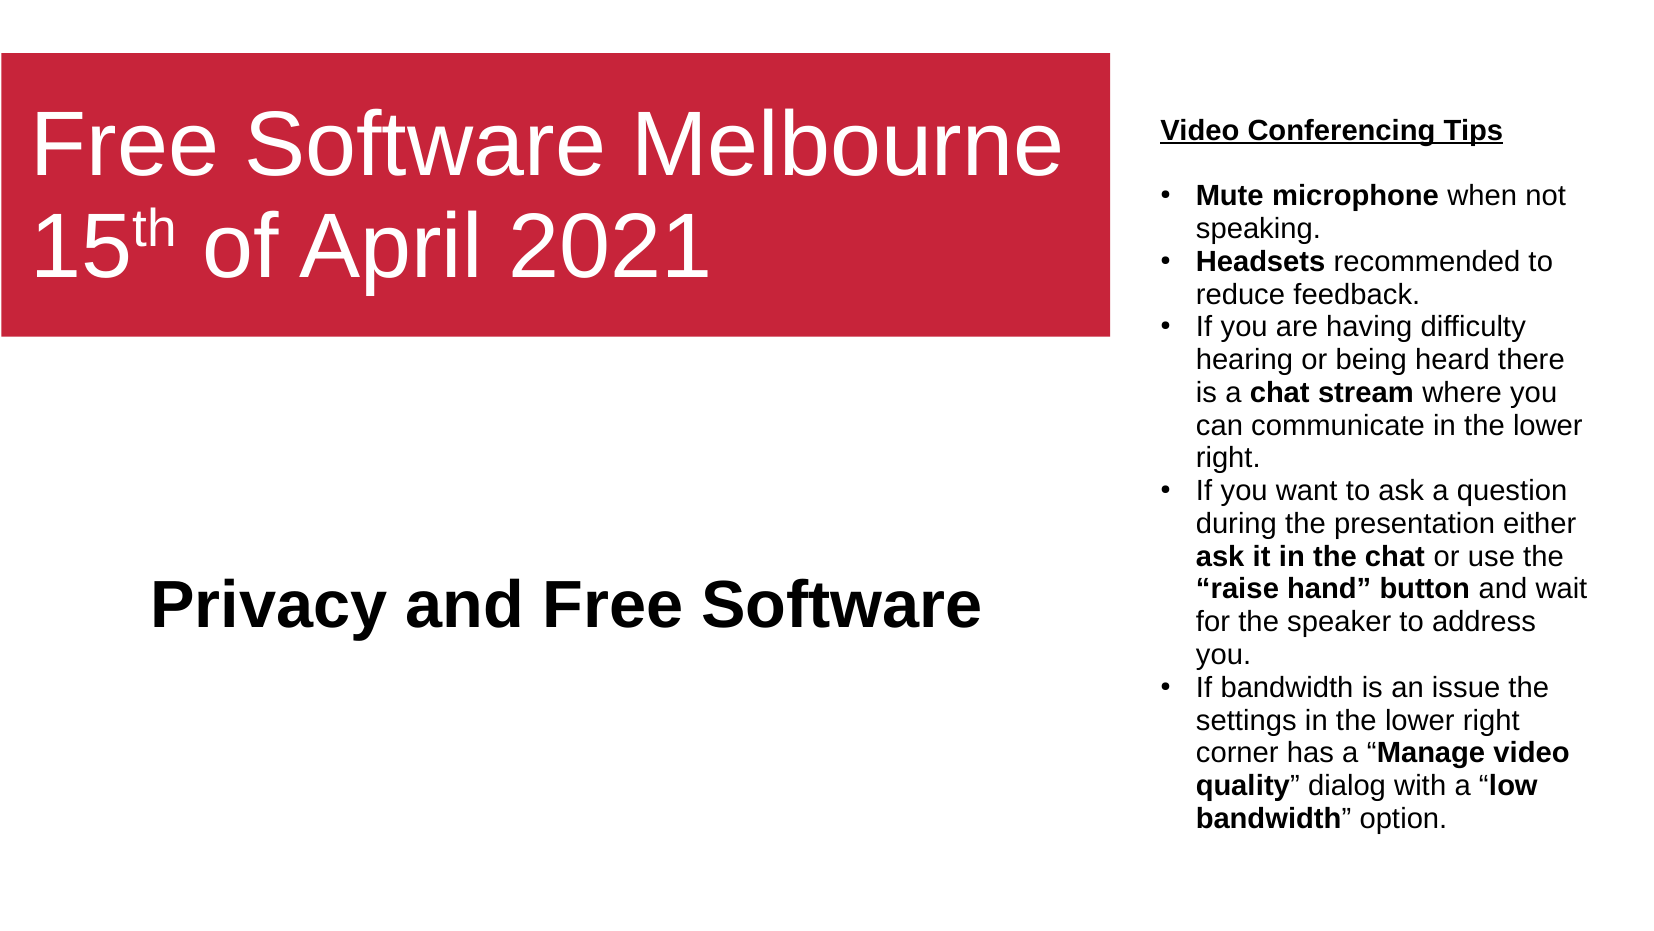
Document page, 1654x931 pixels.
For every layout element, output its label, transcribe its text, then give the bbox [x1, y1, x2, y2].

text_box Video Conferencing Tips Mute microphone when not speaking. Headsets recommended to reduce feedback. If you are having difficulty hearing or being heard there is a chat stream where you can communicate in the lower right. If you want to ask a question during the presentation either ask it in the chat or use the “raise hand” button and wait for the speaker to address you. If bandwidth is an issue the settings in the lower right corner has a “Manage video quality” dialog with a “low bandwidth” option. [1145, 106, 1607, 859]
subtitle Privacy and Free Software [0, 566, 1134, 721]
title Free Software Melbourne 15th of April 2021 [1, 53, 1111, 337]
